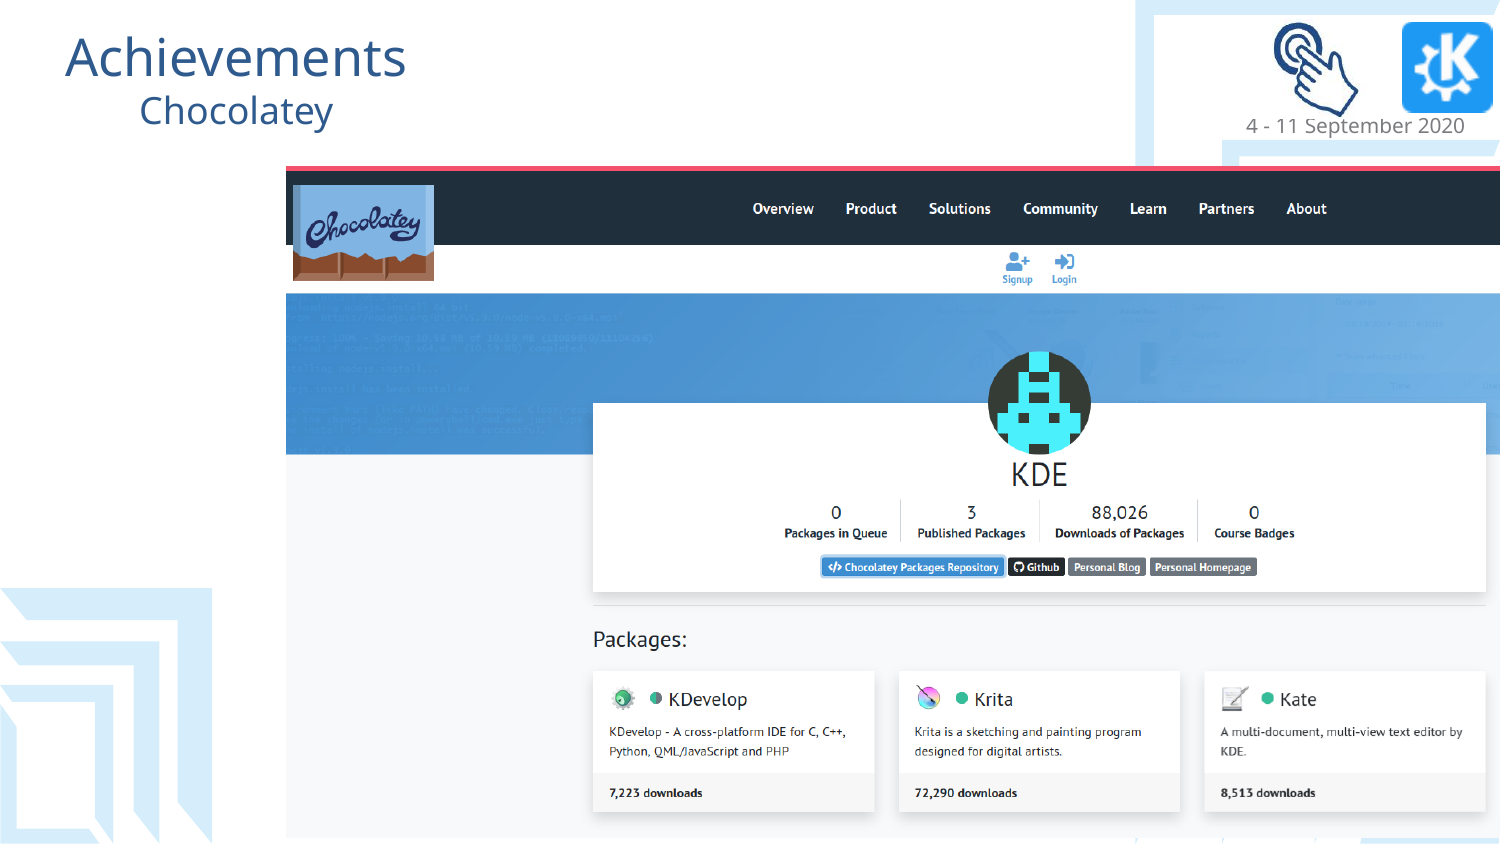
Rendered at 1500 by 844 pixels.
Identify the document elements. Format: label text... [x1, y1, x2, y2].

title Achievements Chocolatey [17, 6, 456, 150]
picture [1242, 19, 1390, 119]
picture [1402, 22, 1493, 113]
picture [286, 166, 1500, 838]
